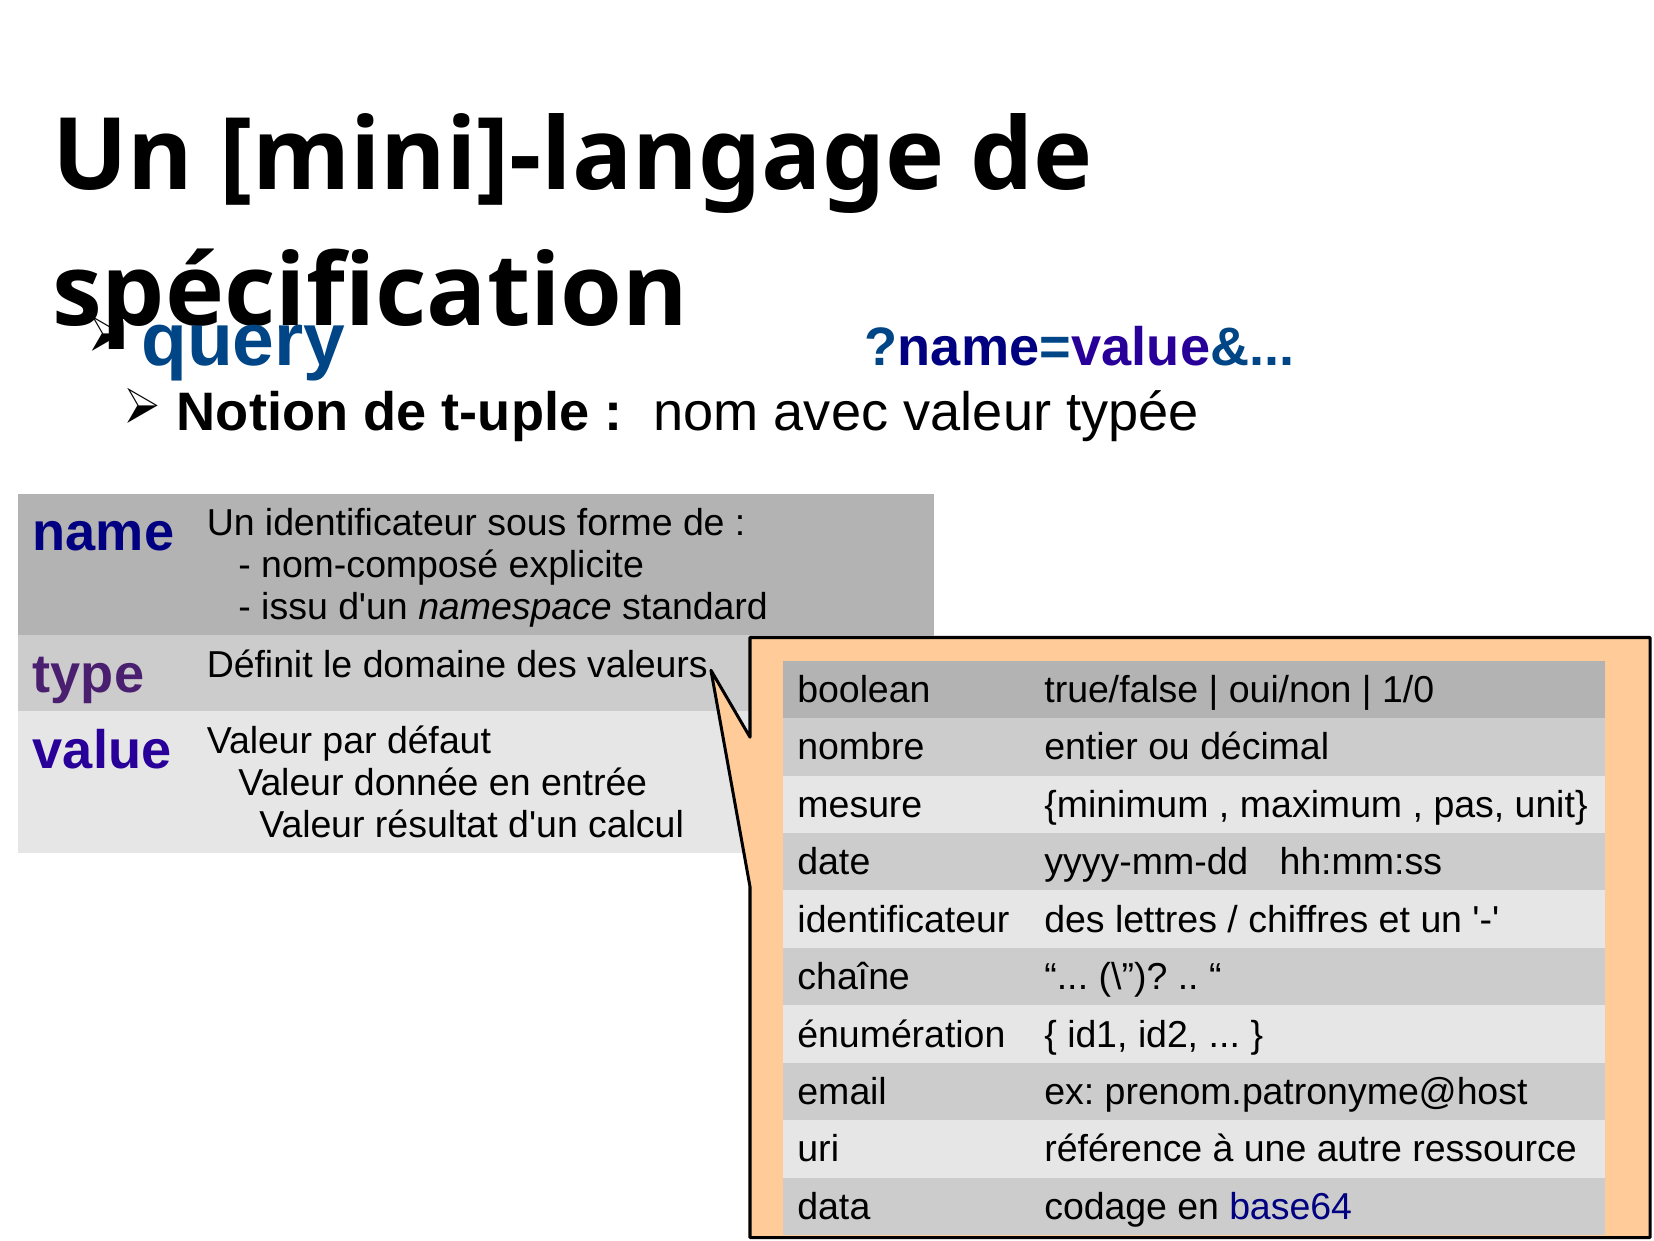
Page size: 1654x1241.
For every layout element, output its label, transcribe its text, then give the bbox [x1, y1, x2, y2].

table_cell Valeur par défaut Valeur donnée en entrée Valeur résultat d'un calcul [192, 711, 743, 853]
table_header name [18, 494, 192, 635]
table_cell date [783, 833, 1030, 890]
table_cell ex: prenom.patronyme@host [1030, 1063, 1605, 1120]
text_box query ?name=value&... Notion de t-uple : nom avec valeur typée [37, 225, 1613, 525]
table_cell chaîne [783, 948, 1030, 1005]
table_cell nombre [783, 718, 1030, 776]
table_cell email [783, 1063, 1030, 1120]
table_cell type [18, 635, 192, 711]
table_cell { id1, id2, ... } [1030, 1005, 1605, 1063]
table_cell {minimum , maximum , pas, unit} [1030, 776, 1605, 833]
table_header Un identificateur sous forme de : - nom-composé explicite - issu d'un namespace standard [192, 525, 934, 635]
text_box Un [mini]-langage de spécification [37, 75, 1613, 219]
table_cell value [18, 711, 192, 853]
table_header true/false | oui/non | 1/0 [1030, 661, 1605, 718]
table_cell entier ou décimal [1030, 718, 1605, 776]
table_cell référence à une autre ressource [1030, 1120, 1605, 1178]
table_cell yyyy-mm-dd hh:mm:ss [1030, 833, 1605, 890]
table_header name [74, 537, 84, 545]
table_header boolean [783, 661, 1030, 718]
table_cell “... (\”)? .. “ [1030, 948, 1605, 1005]
table_cell Définit le domaine des valeurs [192, 635, 934, 711]
table_cell mesure [783, 776, 1030, 833]
text_box [710, 637, 1651, 1238]
table_cell énumération [783, 1005, 1030, 1063]
table_cell identificateur [783, 890, 1030, 948]
table_cell codage en base64 [1030, 1178, 1605, 1235]
table_cell uri [783, 1120, 1030, 1178]
table_cell data [783, 1178, 1030, 1235]
table_cell des lettres / chiffres et un '-' [1030, 890, 1605, 948]
